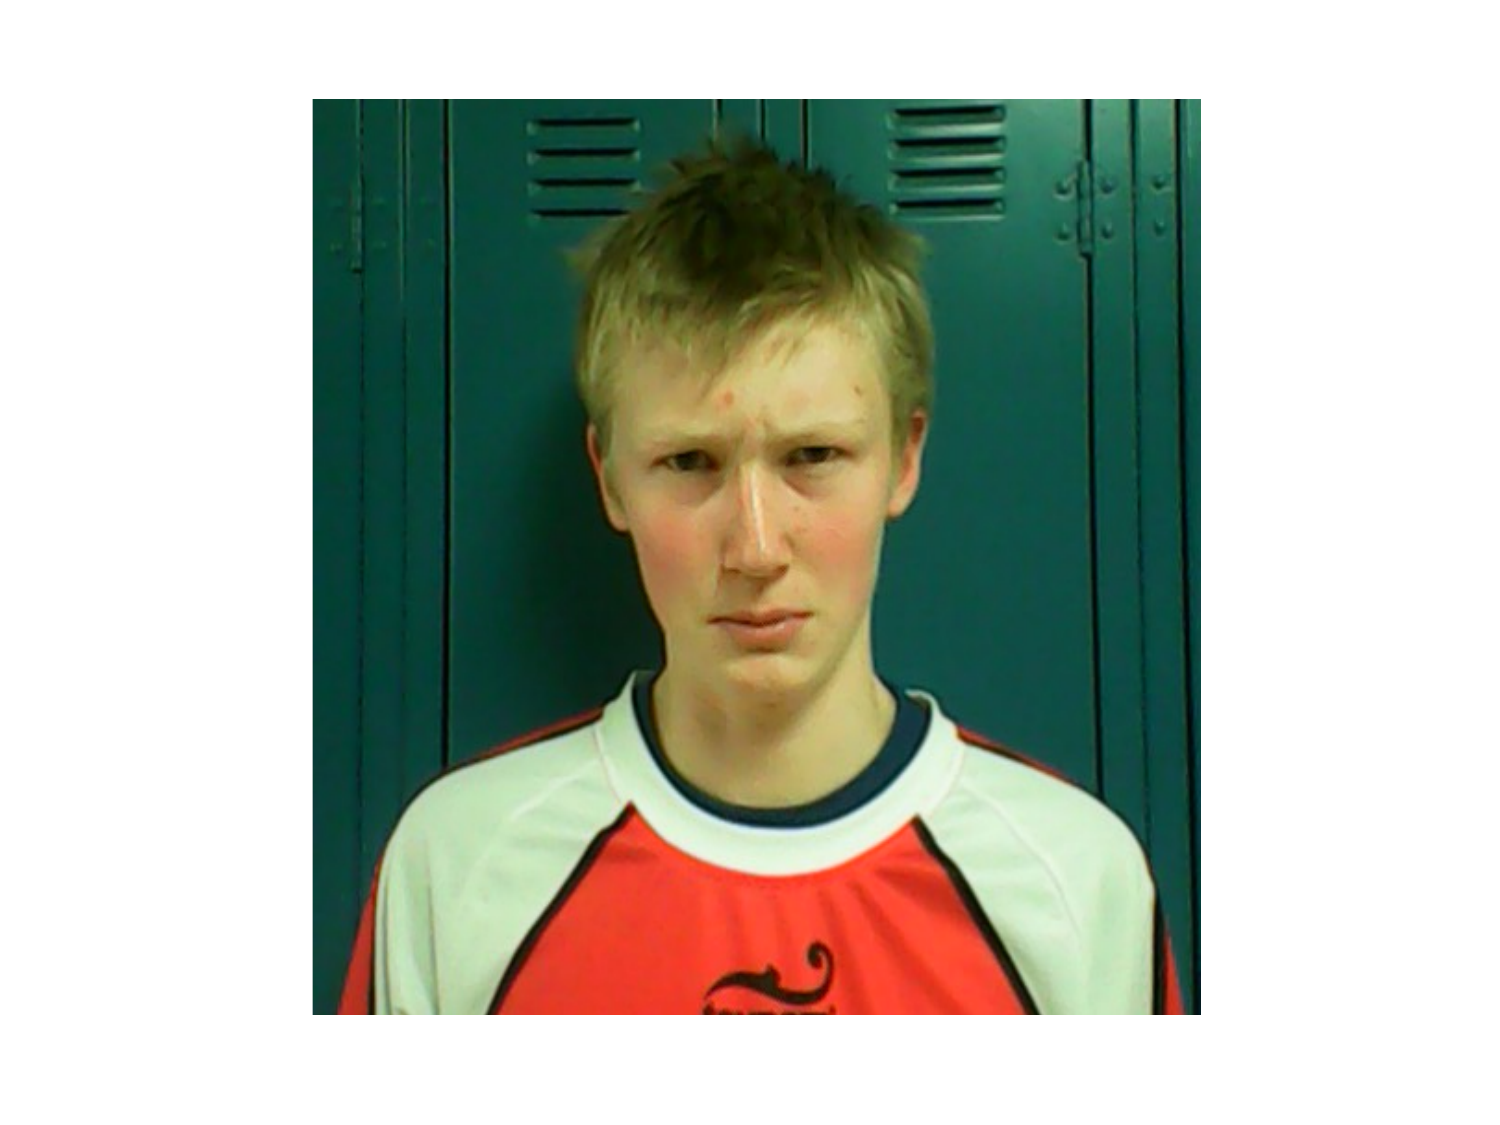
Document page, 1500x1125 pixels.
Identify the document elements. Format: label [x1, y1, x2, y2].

picture [312, 99, 1201, 1015]
